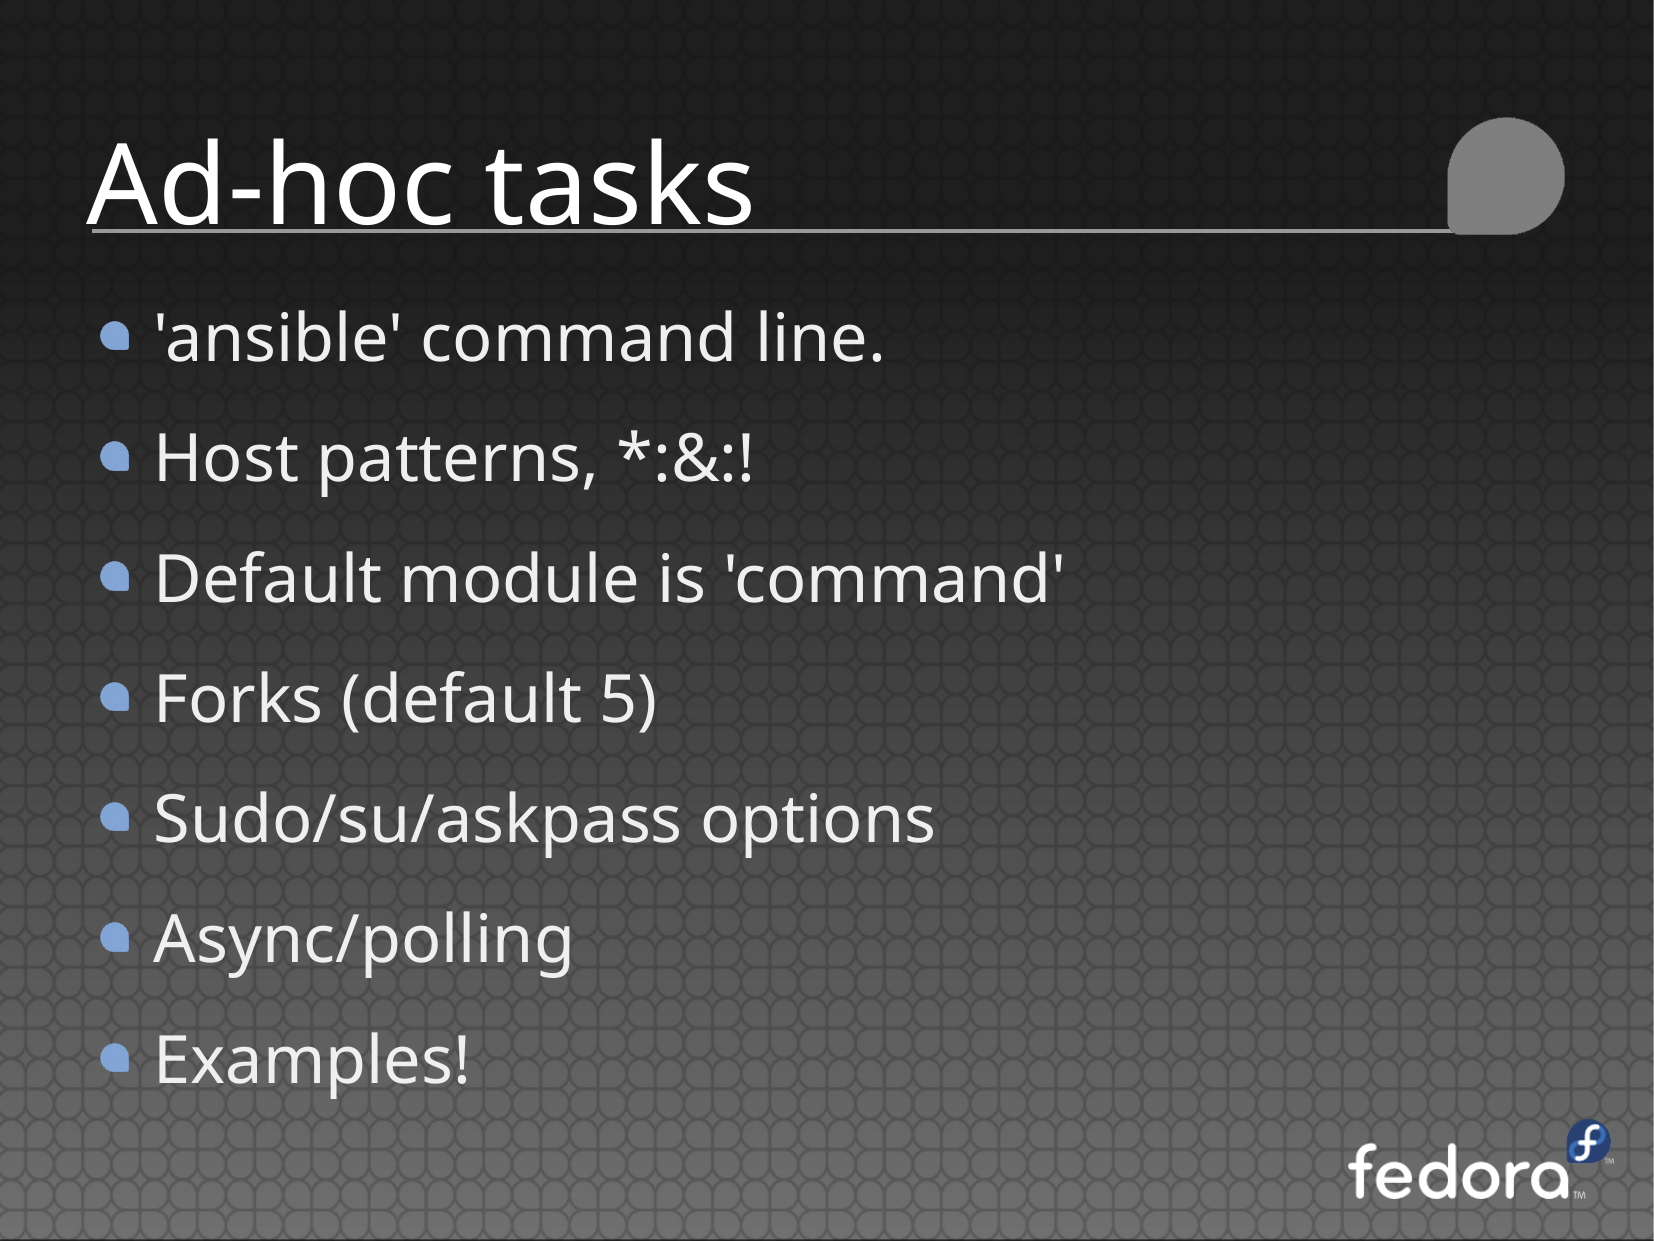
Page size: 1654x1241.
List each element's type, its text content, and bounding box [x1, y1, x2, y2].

picture [0, 0, 1654, 1241]
list 'ansible' command line. Host patterns, *:&:! Default module is 'command' Forks (default 5) Sudo/su/askpass options Async/polling Examples! [82, 290, 1571, 1012]
title Ad-hoc tasks [86, 112, 1576, 249]
